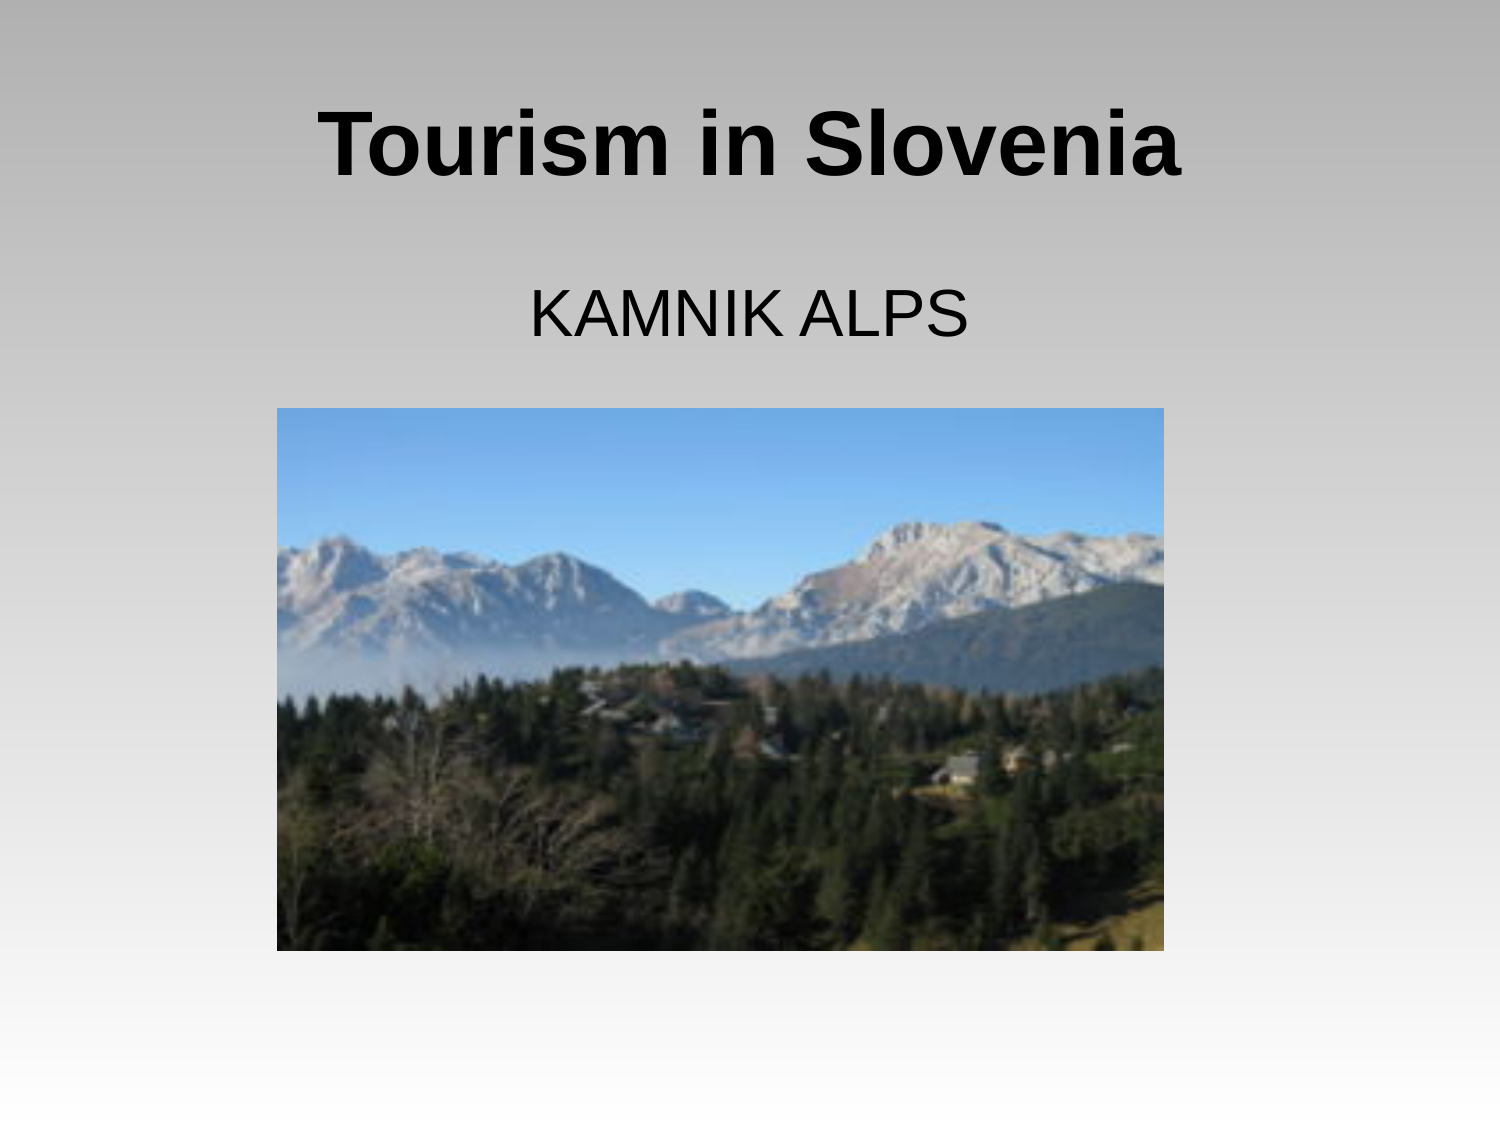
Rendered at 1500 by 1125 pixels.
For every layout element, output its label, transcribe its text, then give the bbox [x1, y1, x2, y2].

title Tourism in Slovenia [75, 45, 1425, 233]
picture [277, 408, 1164, 951]
list KAMNIK ALPS [75, 262, 1425, 1005]
